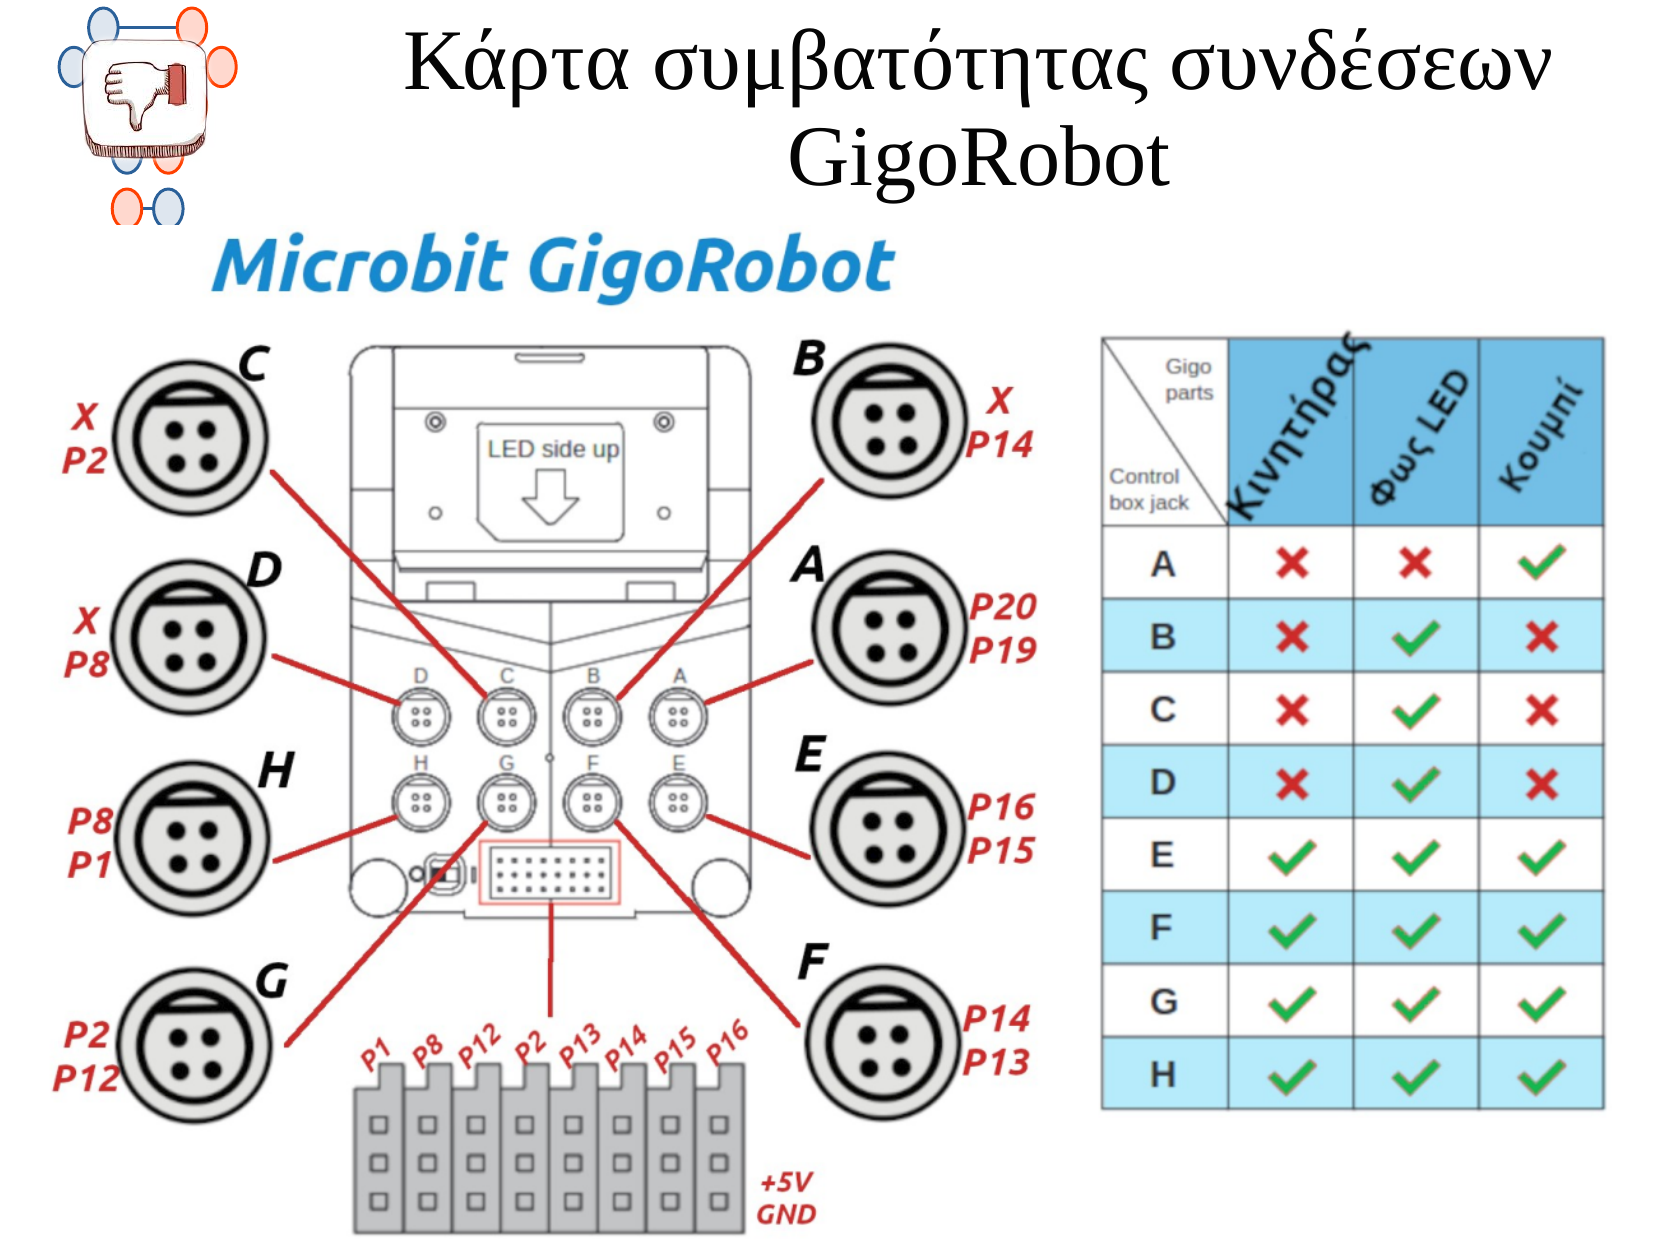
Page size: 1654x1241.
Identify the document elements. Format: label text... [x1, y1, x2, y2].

title Κάρτα συμβατότητας συνδέσεων GigoRobot [234, 5, 1654, 213]
picture [38, 225, 1613, 1239]
picture [71, 30, 216, 167]
